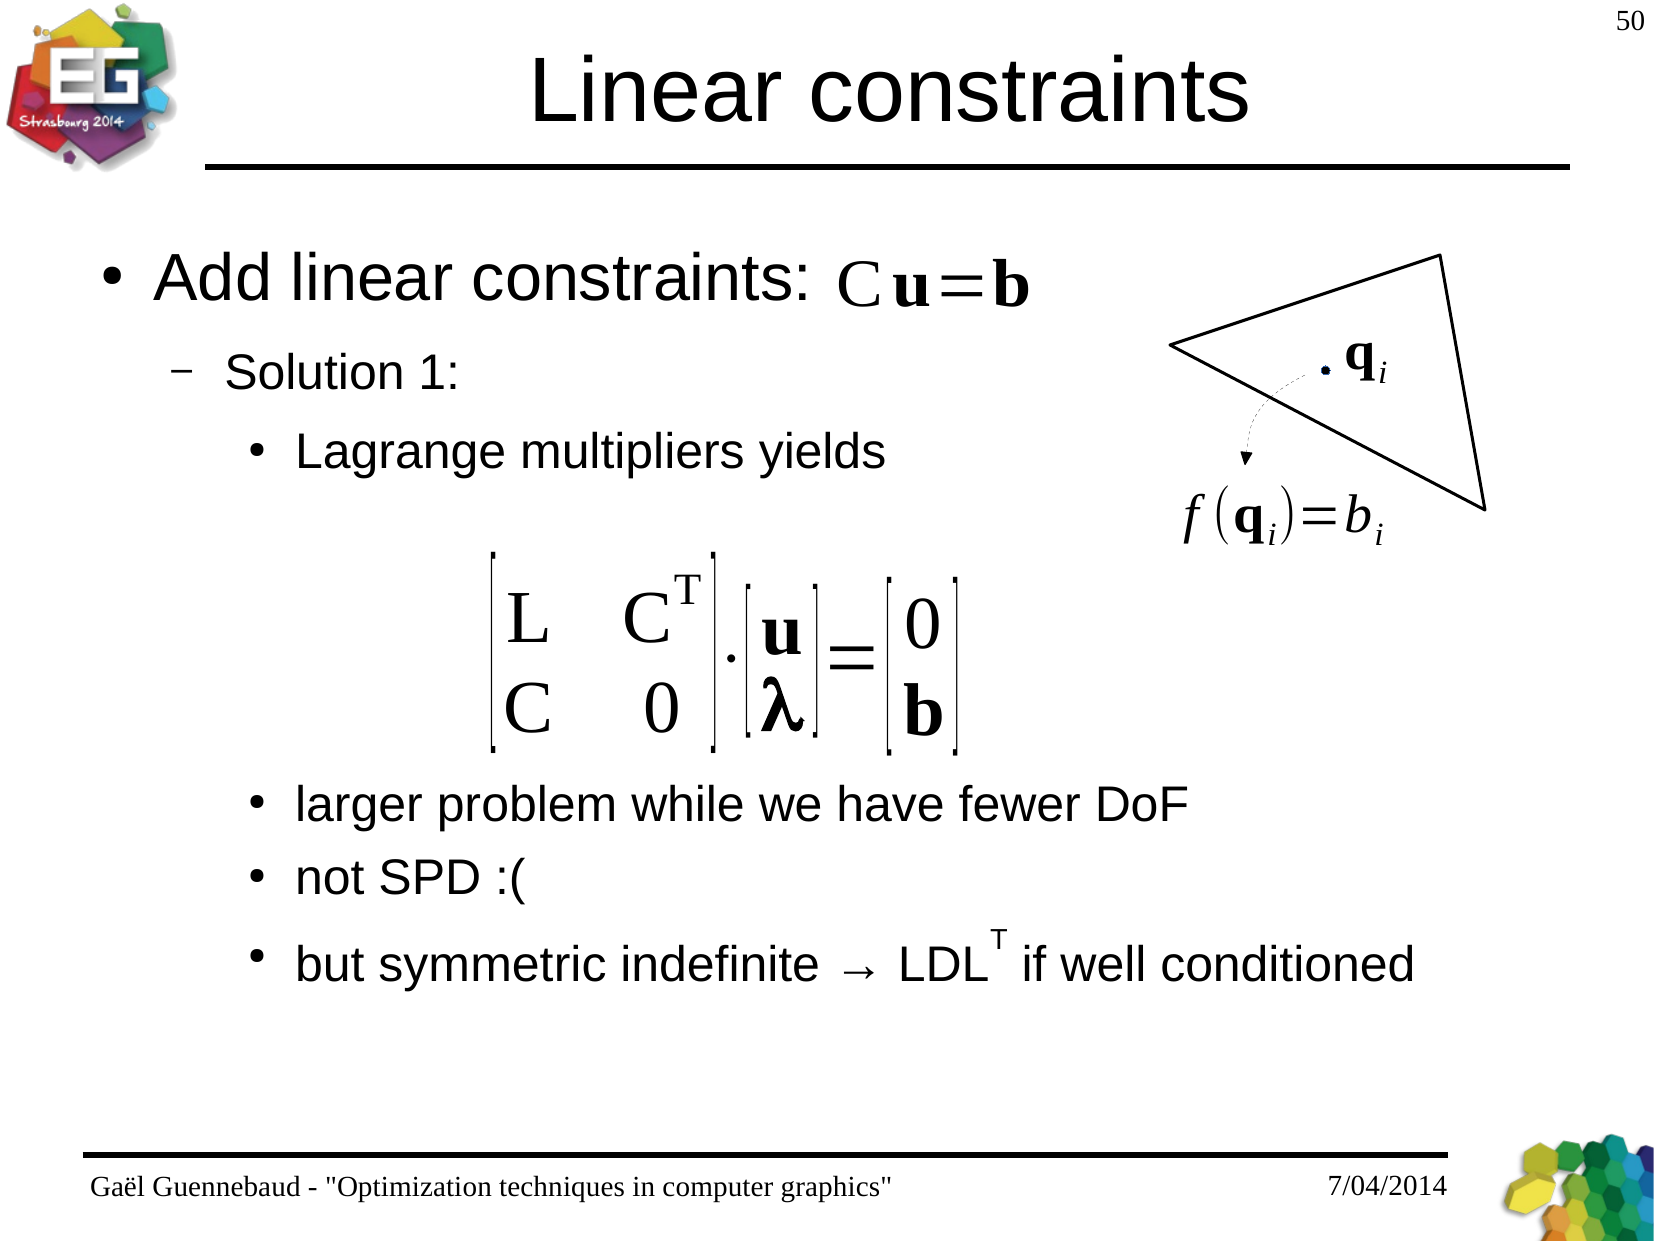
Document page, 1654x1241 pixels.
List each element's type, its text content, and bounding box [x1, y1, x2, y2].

picture [1499, 1128, 1654, 1241]
text_box [1321, 365, 1331, 375]
picture [0, 0, 180, 180]
title Linear constraints [210, 31, 1571, 148]
chart [481, 548, 967, 761]
chart [1174, 483, 1391, 553]
chart [828, 245, 1040, 322]
list Add linear constraints: Solution 1: Lagrange multipliers yields larger problem while we have fewer DoF not SPD :( but symmetric indefinite → LDLT if well conditioned [82, 240, 1571, 1126]
chart [1337, 321, 1396, 391]
